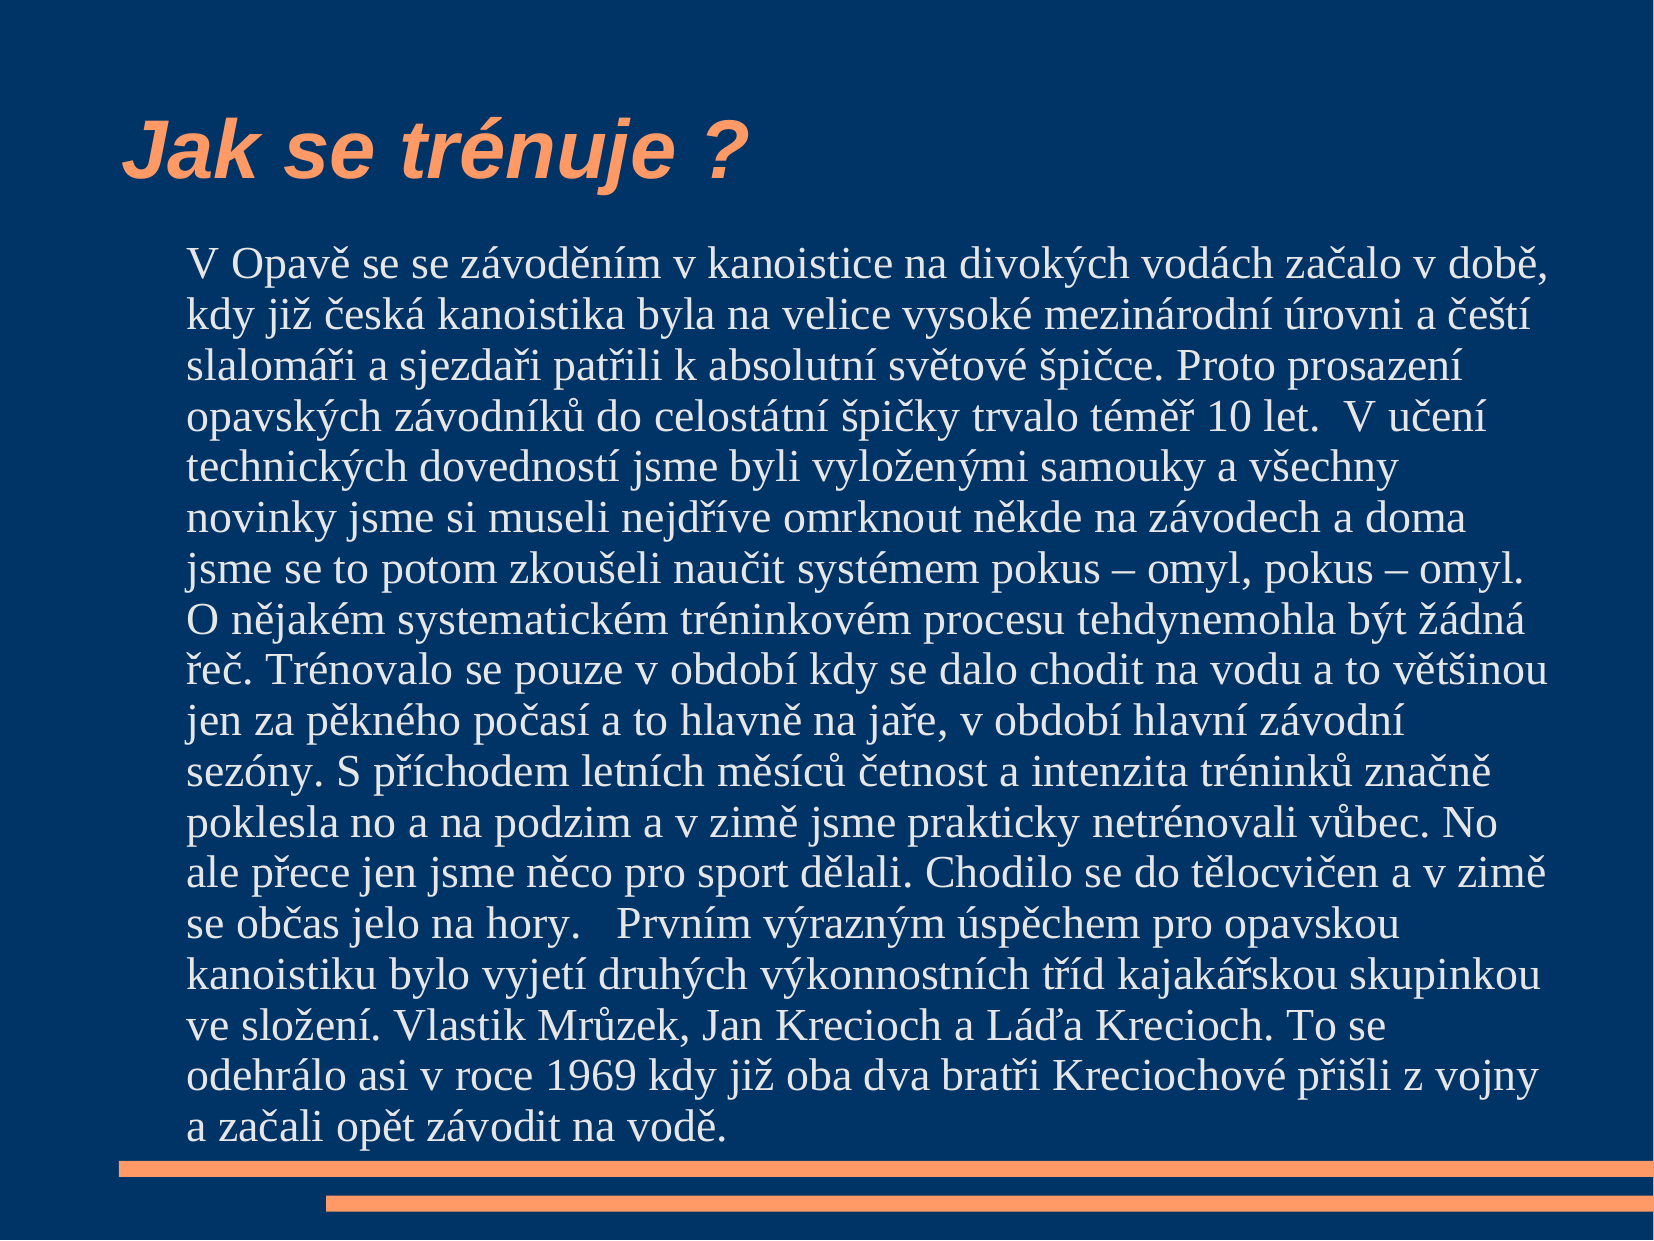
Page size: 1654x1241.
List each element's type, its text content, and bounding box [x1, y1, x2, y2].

list V Opavě se se závoděním v kanoistice na divokých vodách začalo v době, kdy již česká kanoistika byla na velice vysoké mezinárodní úrovni a čeští slalomáři a sjezdaři patřili k absolutní světové špičce. Proto prosazení opavských závodníků do celostátní špičky trvalo téměř 10 let. V učení technických dovedností jsme byli vyloženými samouky a všechny novinky jsme si museli nejdříve omrknout někde na závodech a doma jsme se to potom zkoušeli naučit systémem pokus – omyl, pokus – omyl. O nějakém systematickém tréninkovém procesu tehdynemohla být žádná řeč. Trénovalo se pouze v období kdy se dalo chodit na vodu a to většinou jen za pěkného počasí a to hlavně na jaře, v období hlavní závodní sezóny. S příchodem letních měsíců četnost a intenzita tréninků značně poklesla no a na podzim a v zimě jsme prakticky netrénovali vůbec. No ale přece jen jsme něco pro sport dělali. Chodilo se do tělocvičen a v zimě se občas jelo na hory. Prvním výrazným úspěchem pro opavskou kanoistiku bylo vyjetí druhých výkonnostních tříd kajakářskou skupinkou ve složení. Vlastik Mrůzek, Jan Krecioch a Láďa Krecioch. To se odehrálo asi v roce 1969 kdy již oba dva bratři Kreciochové přišli z vojny a začali opět závodit na vodě. [115, 238, 1555, 1157]
title Jak se trénuje ? [121, 46, 1534, 238]
